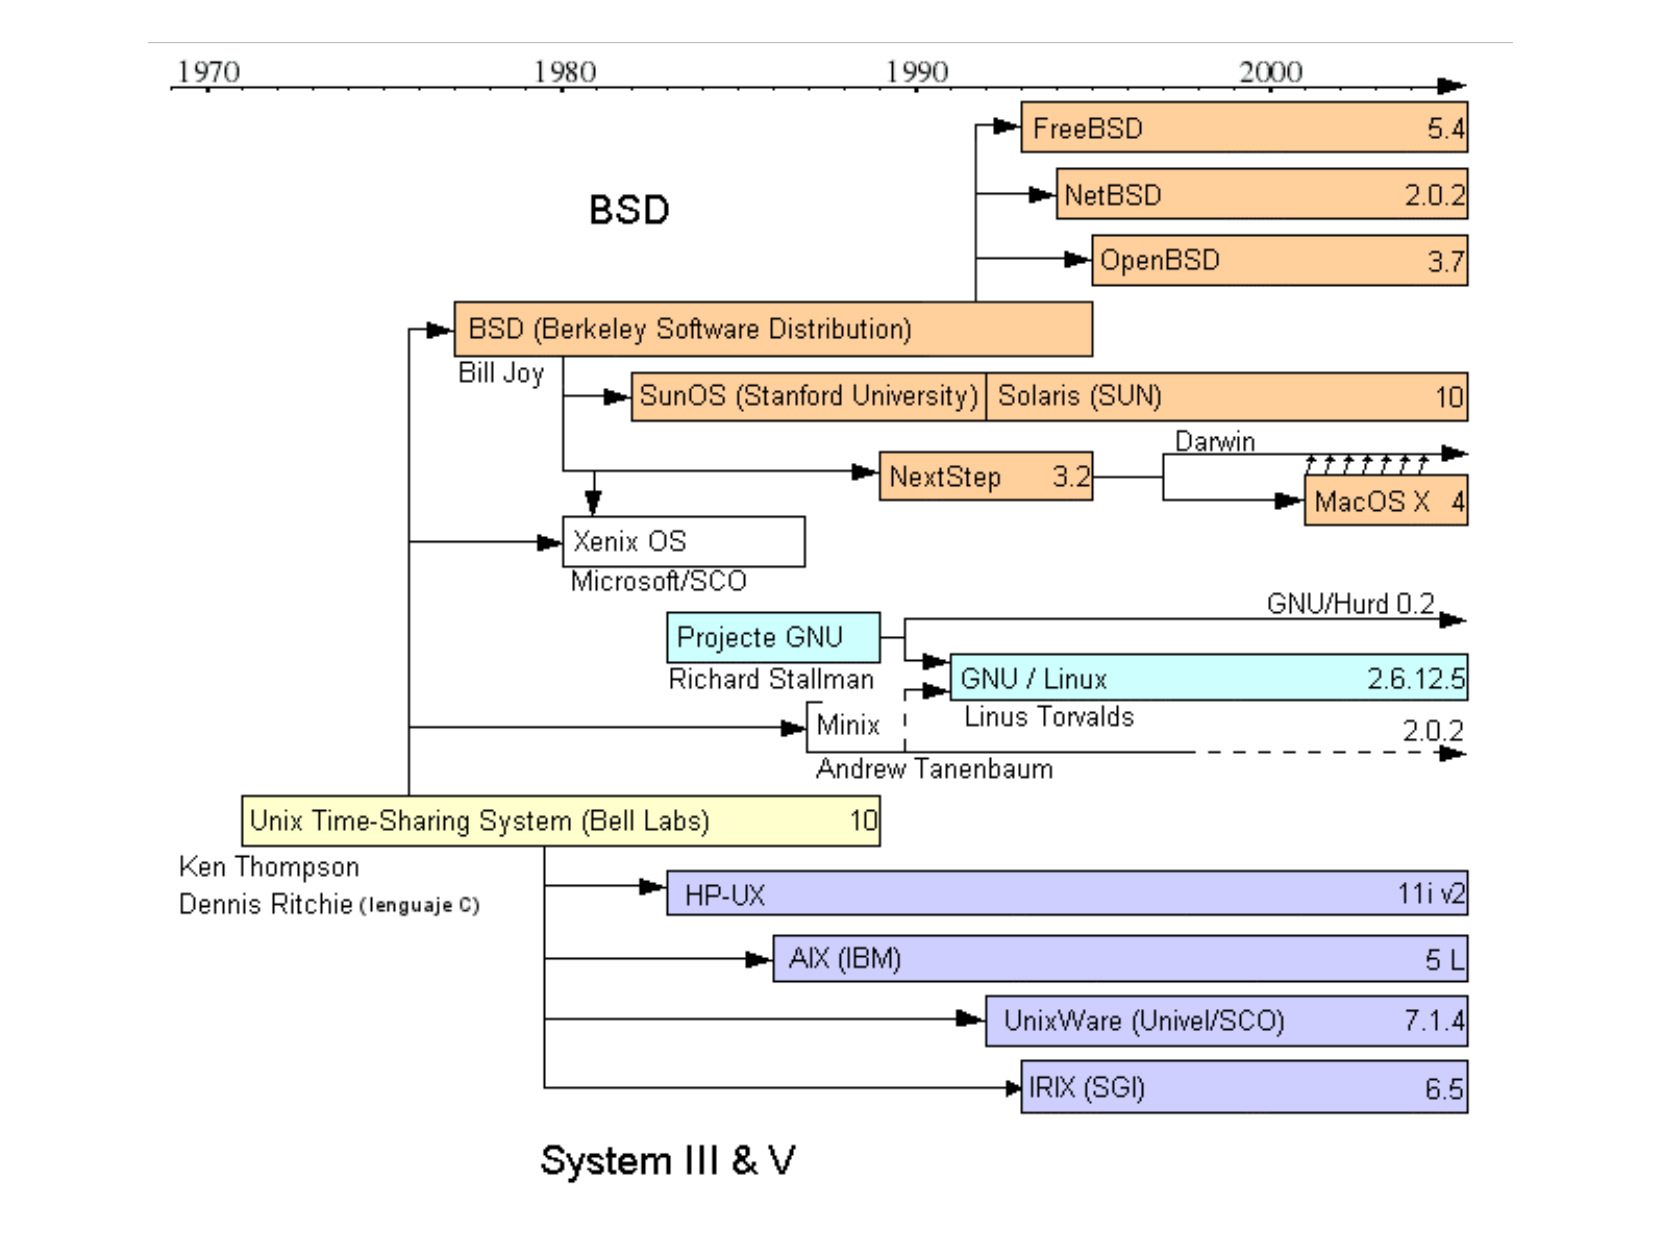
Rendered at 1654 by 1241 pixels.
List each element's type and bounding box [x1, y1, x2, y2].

picture [148, 41, 1513, 1204]
